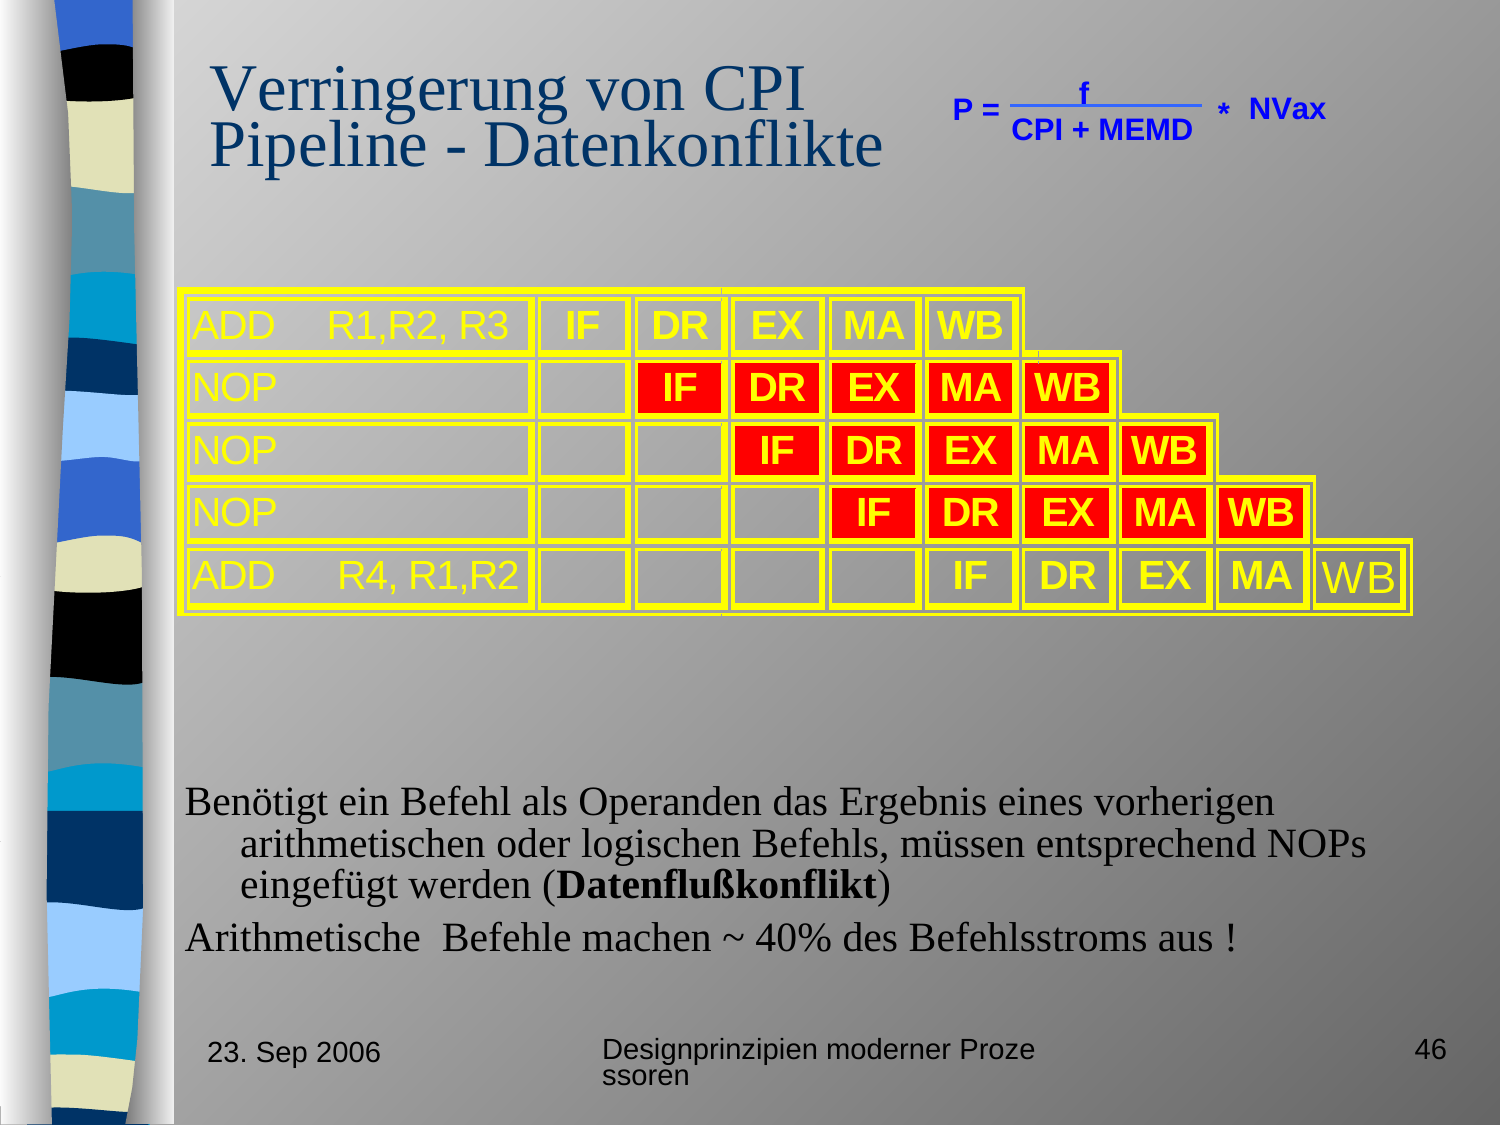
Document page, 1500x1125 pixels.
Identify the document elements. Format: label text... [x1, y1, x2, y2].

chart [177, 287, 1438, 665]
chart [951, 75, 1363, 164]
title Verringerung von CPI Pipeline - Datenkonflikte [194, 30, 1470, 213]
list Benötigt ein Befehl als Operanden das Ergebnis eines vorherigen arithmetischen oder logischen Befehls, müssen entsprechend NOPs eingefügt werden (Datenflußkonflikt) Arithmetische Befehle machen ~ 40% des Befehlsstroms aus ! [169, 774, 1438, 988]
